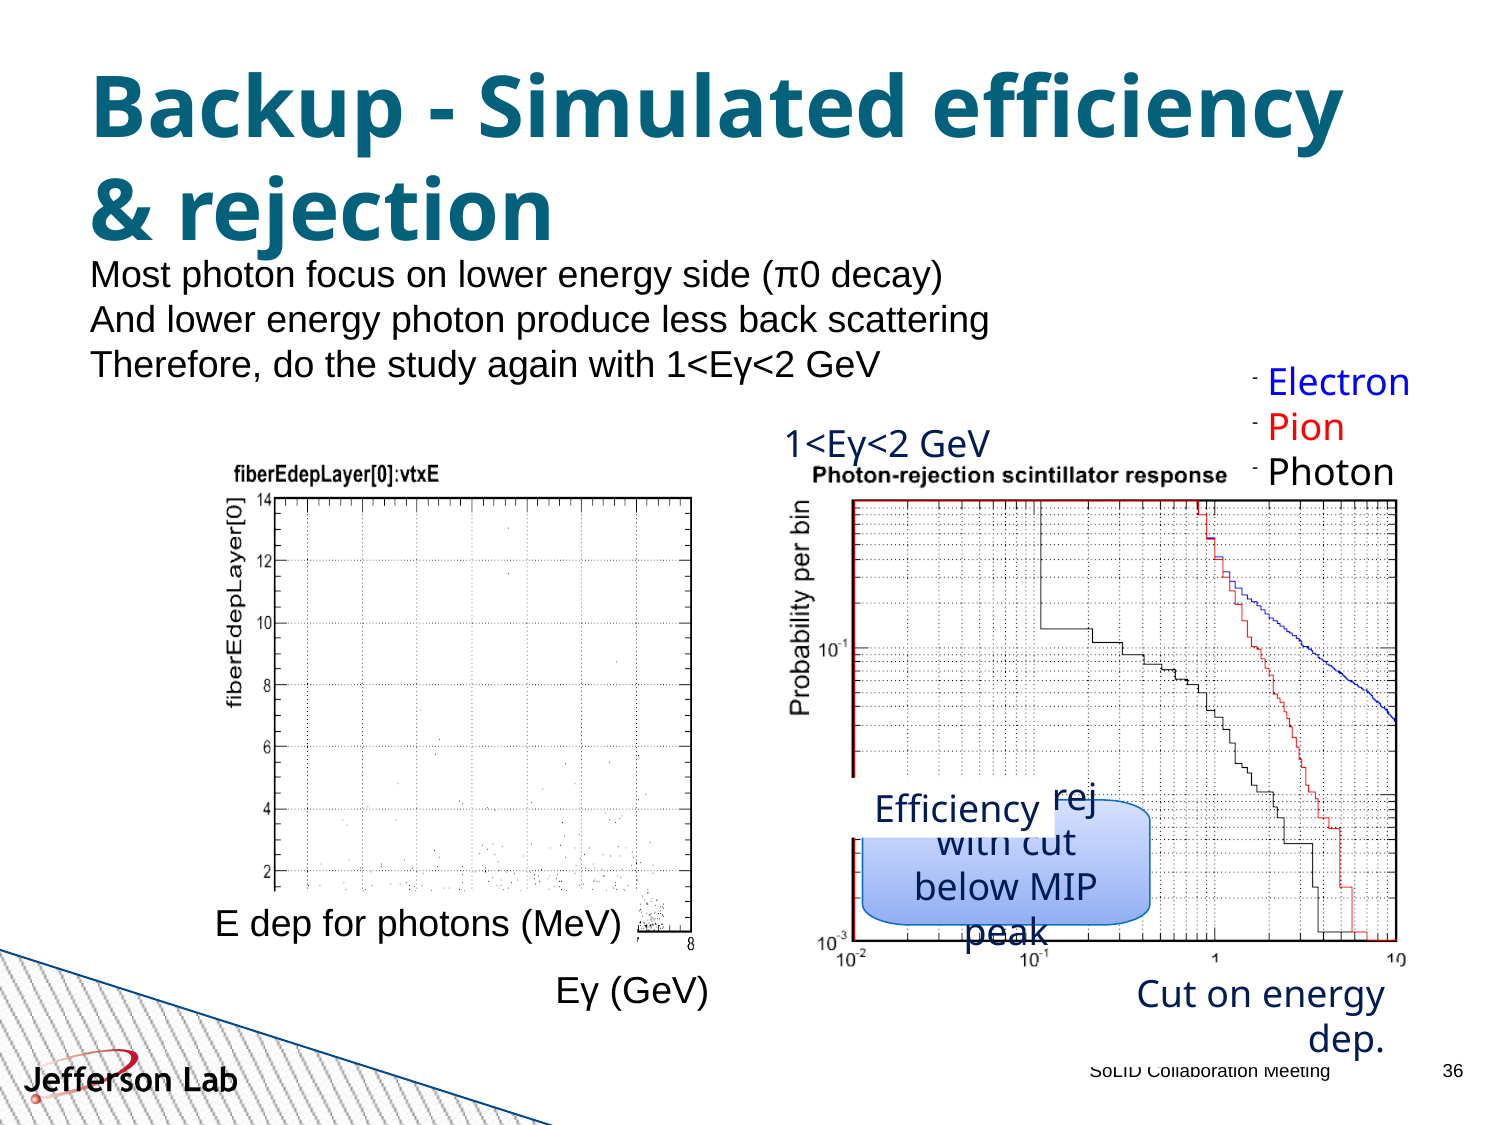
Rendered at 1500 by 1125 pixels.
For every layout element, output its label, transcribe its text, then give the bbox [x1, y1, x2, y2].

text_box Efficiency [764, 777, 1055, 838]
text_box <number> [1418, 1051, 1479, 1111]
picture [0, 952, 543, 1125]
text_box SoLID Collaboration Meeting [1074, 1051, 1419, 1112]
picture [206, 454, 713, 1000]
picture [992, 927, 1002, 933]
text_box Most photon focus on lower energy side (π0 decay) And lower energy photon produce less back scattering Therefore, do the study again with 1<Eγ<2 GeV [75, 265, 1425, 1001]
picture [1012, 935, 1022, 943]
text_box Eγ (GeV) [540, 958, 725, 1019]
text_box Cut on energy dep. [1037, 962, 1400, 1068]
picture [1034, 925, 1043, 935]
text_box 1<Eγ<2 GeV [768, 412, 1045, 473]
picture [1072, 792, 1082, 798]
text_box E dep for photons (MeV) [199, 891, 638, 952]
picture [969, 927, 981, 943]
text_box Electron Pion Photon [1237, 350, 1438, 545]
picture [774, 449, 1429, 1013]
text_box Backup - Simulated efficiency & rejection [75, 45, 1425, 265]
text_box ~1:20 γ-rej with cut below MIP peak [862, 799, 1150, 925]
